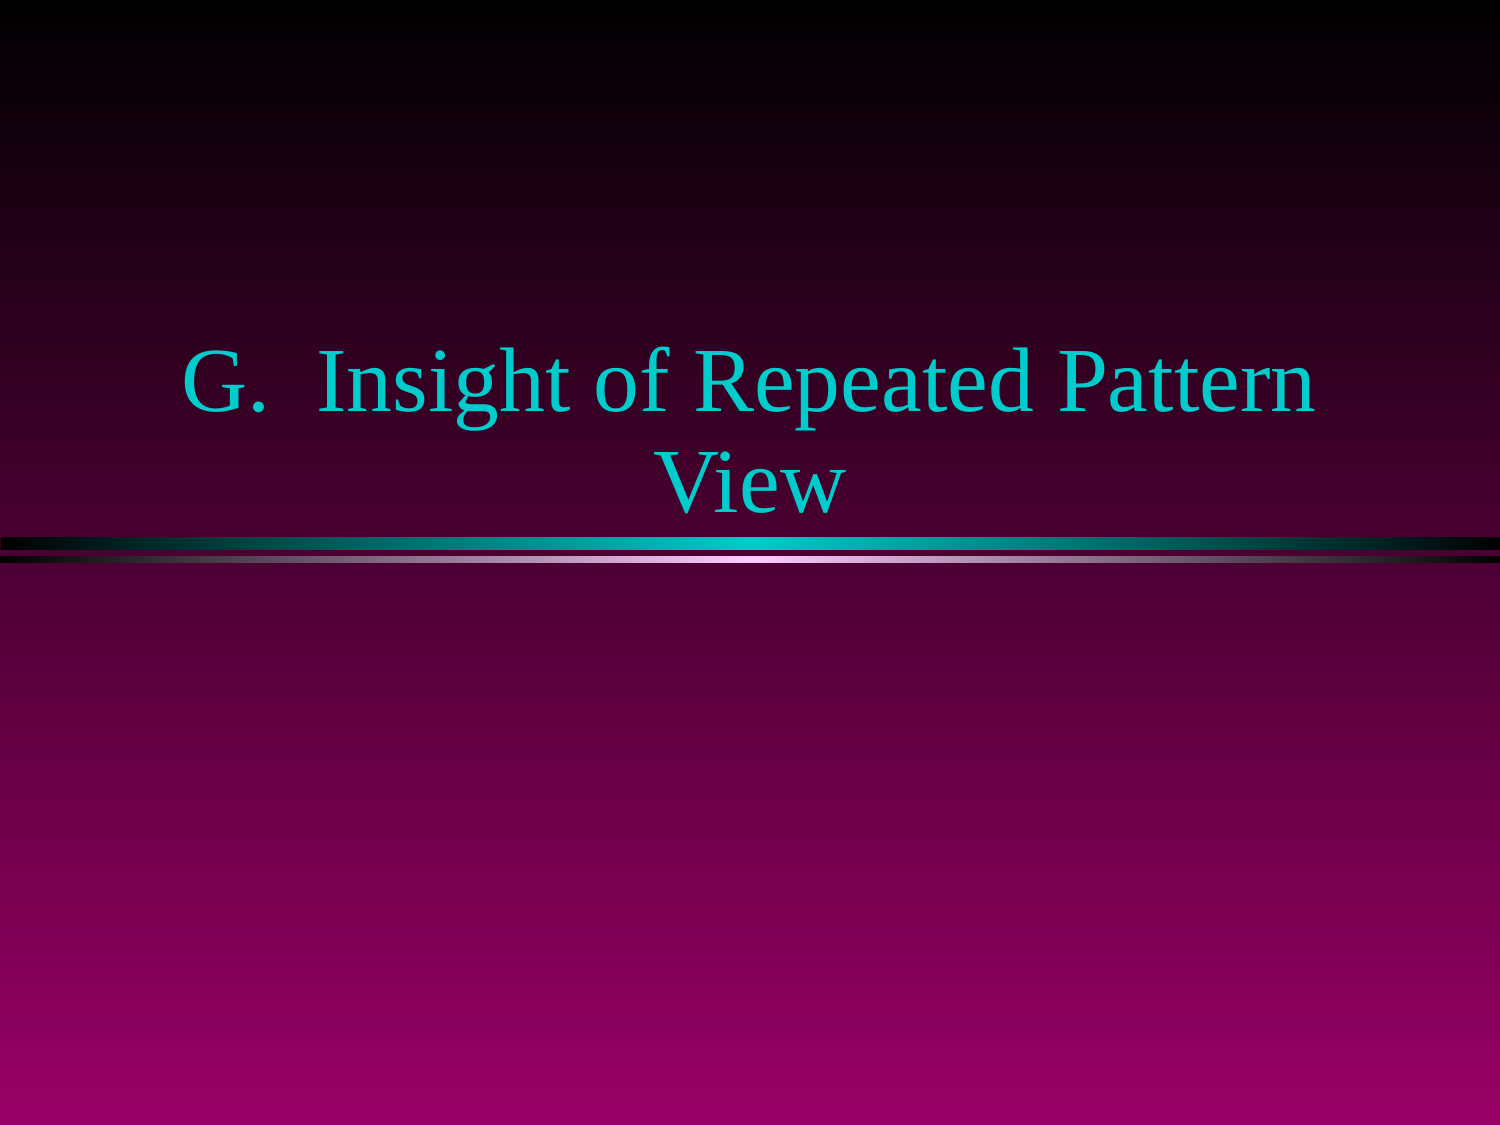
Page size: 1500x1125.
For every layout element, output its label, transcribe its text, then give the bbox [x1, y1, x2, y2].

title G. Insight of Repeated Pattern View [118, 313, 1382, 549]
